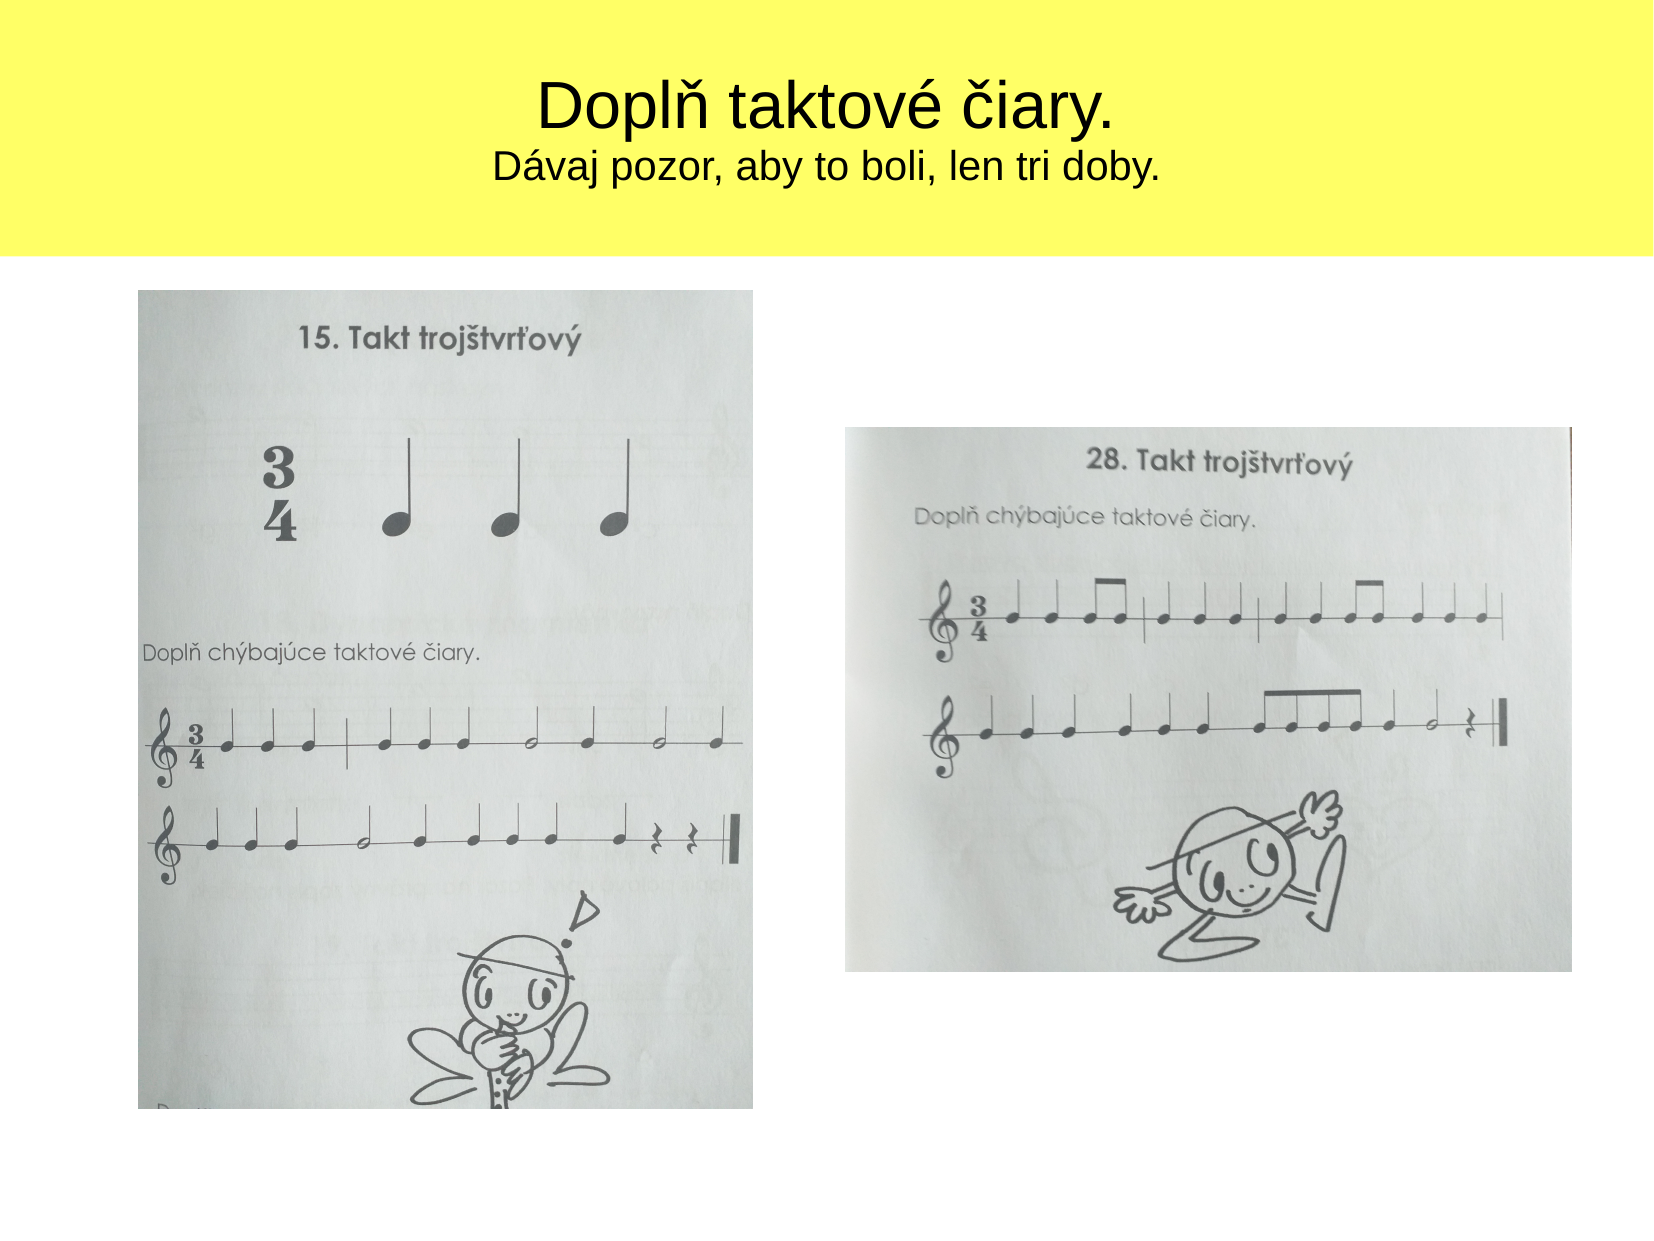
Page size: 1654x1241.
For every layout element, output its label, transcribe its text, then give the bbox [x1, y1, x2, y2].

title Doplň taktové čiary. Dávaj pozor, aby to boli, len tri doby. [0, 0, 1654, 257]
picture [845, 427, 1572, 972]
picture [138, 290, 753, 1109]
